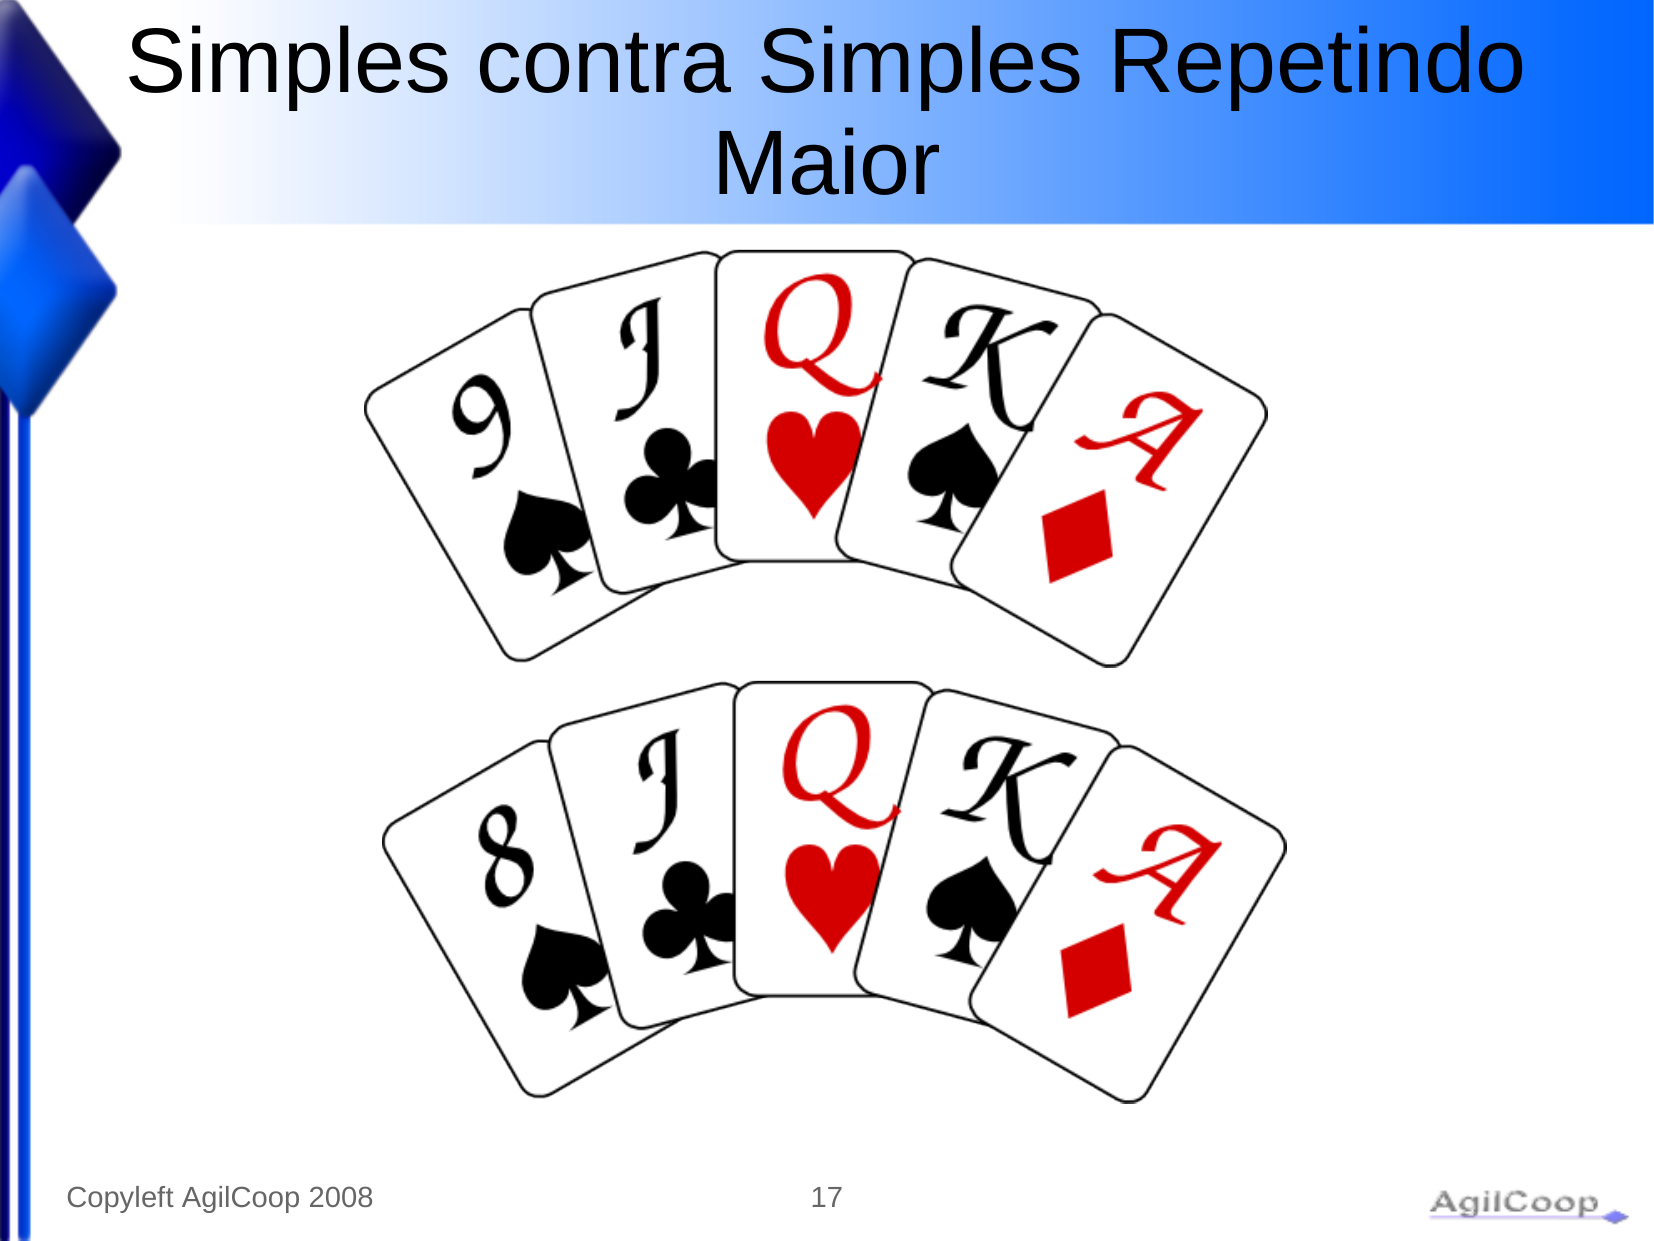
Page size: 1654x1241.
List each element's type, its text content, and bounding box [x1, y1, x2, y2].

picture [0, 0, 1654, 1241]
title Simples contra Simples Repetindo Maior [82, 8, 1571, 216]
